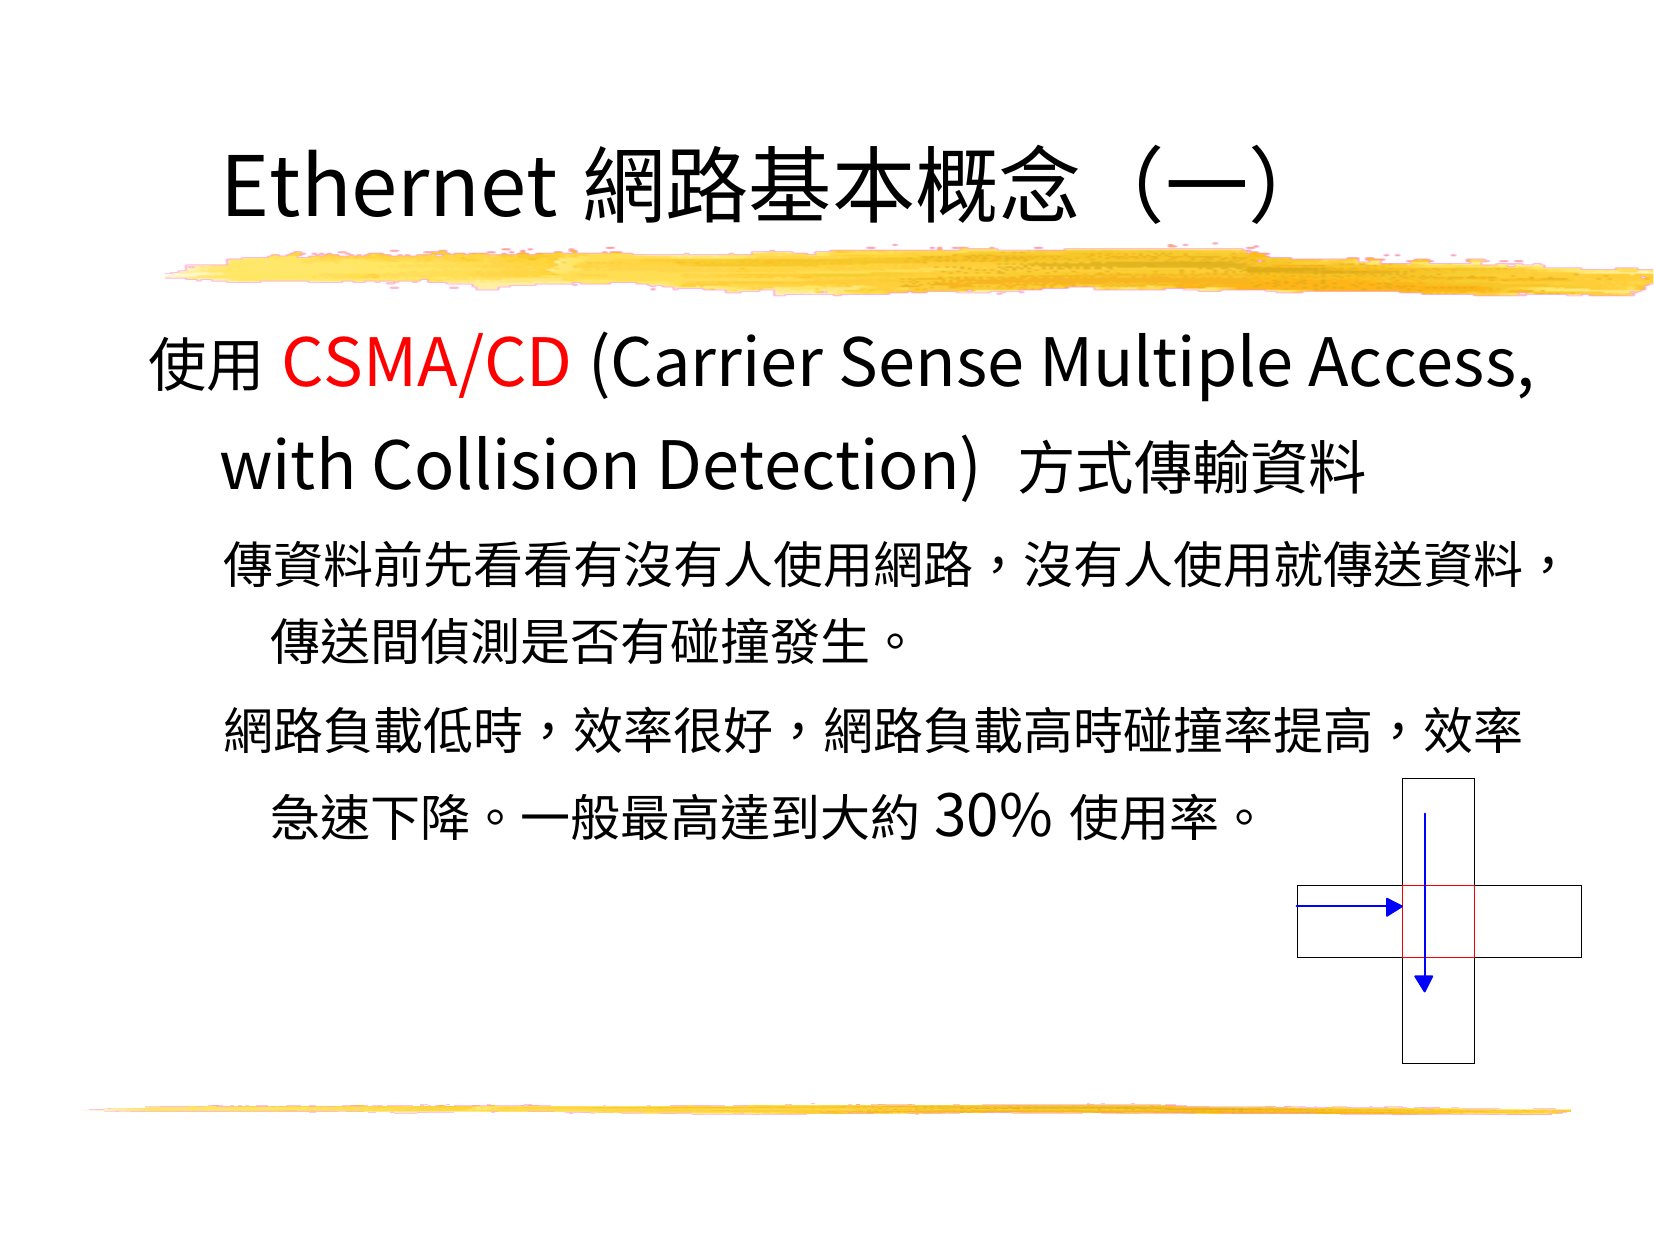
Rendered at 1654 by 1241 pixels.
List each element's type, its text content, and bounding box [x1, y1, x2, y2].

title Ethernet網路基本概念（一） [73, 25, 1479, 249]
picture [82, 1102, 1571, 1117]
picture [165, 237, 1654, 308]
list 使用CSMA/CD (Carrier Sense Multiple Access, with Collision Detection) 方式傳輸資料 傳資料前先看看有沒有人使用網路，沒有人使用就傳送資料，傳送間偵測是否有碰撞發生。 網路負載低時，效率很好，網路負載高時碰撞率提高，效率急速下降。一般最高達到大約30%使用率。 [133, 295, 1539, 1048]
chart [1281, 773, 1585, 1068]
